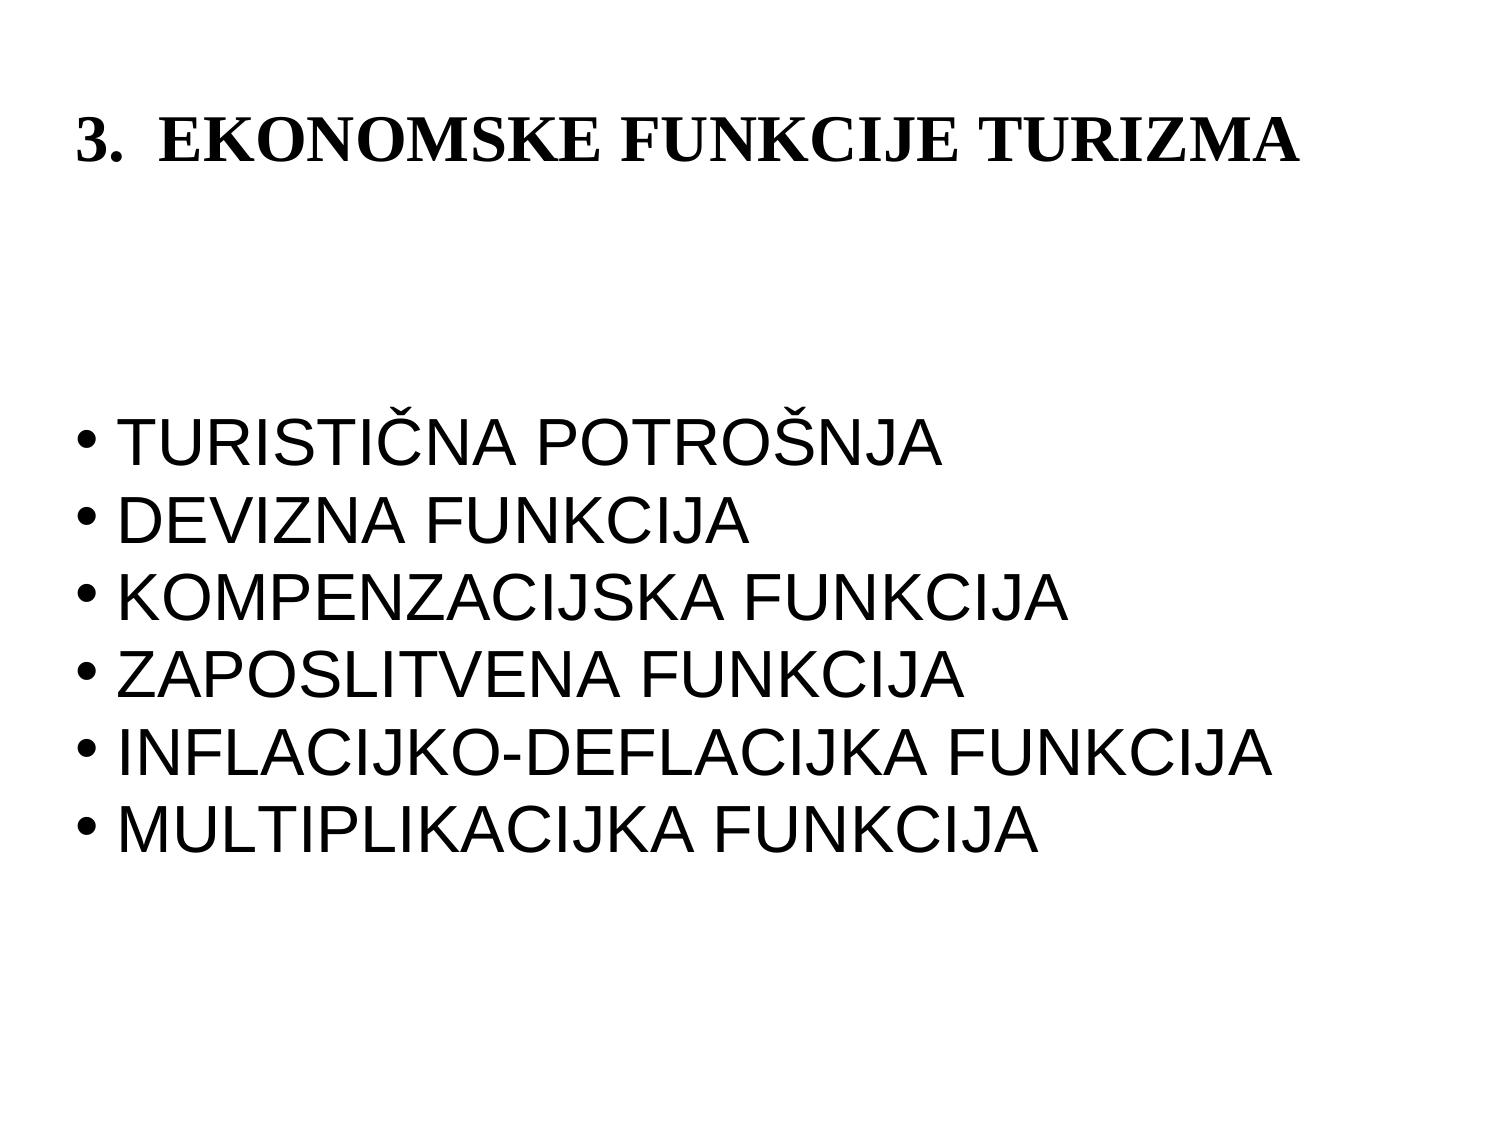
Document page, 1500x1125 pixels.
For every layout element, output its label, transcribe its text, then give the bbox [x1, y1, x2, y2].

subtitle TURISTIČNA POTROŠNJA DEVIZNA FUNKCIJA KOMPENZACIJSKA FUNKCIJA ZAPOSLITVENA FUNKCIJA INFLACIJKO-DEFLACIJKA FUNKCIJA MULTIPLIKACIJKA FUNKCIJA [74, 277, 1425, 1005]
title 3. EKONOMSKE FUNKCIJE TURIZMA [74, 28, 1425, 249]
